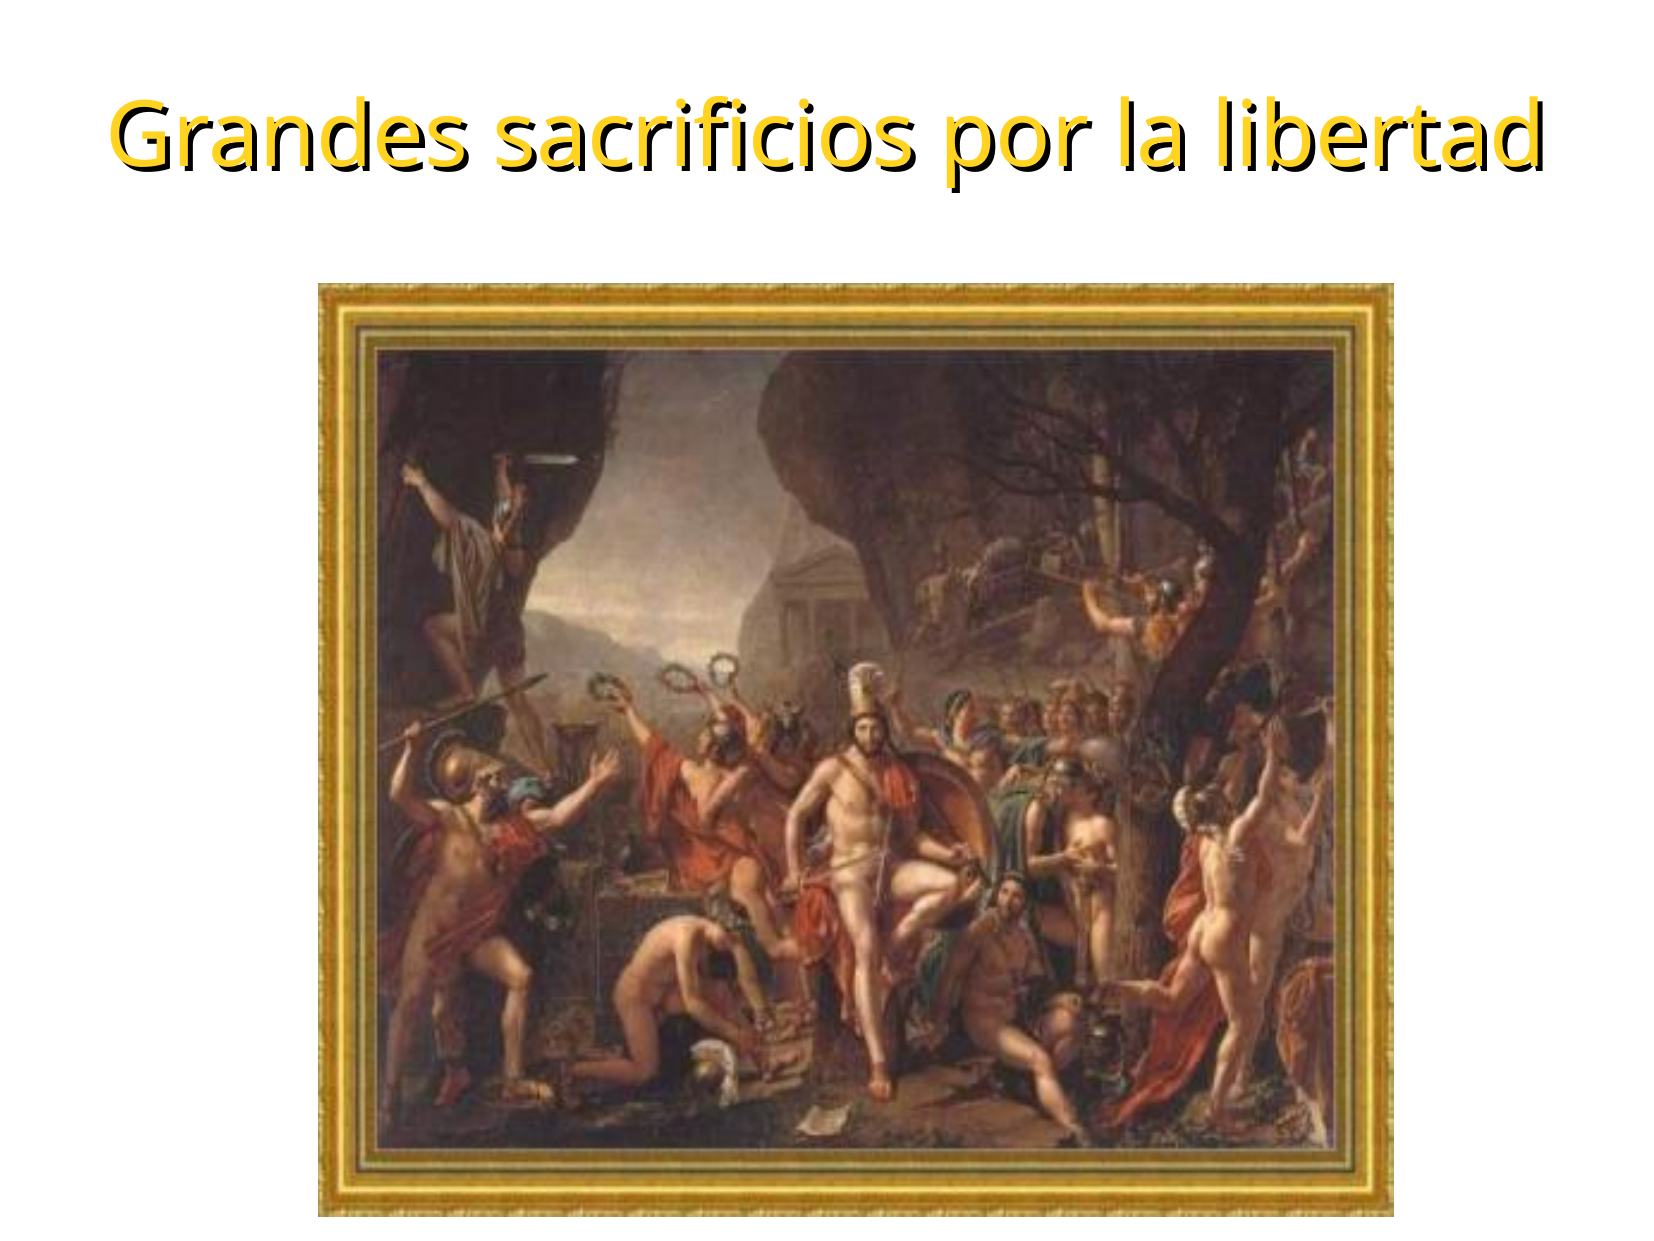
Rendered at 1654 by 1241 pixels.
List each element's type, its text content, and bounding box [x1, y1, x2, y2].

picture [318, 283, 1394, 1217]
title Grandes sacrificios por la libertad [82, 23, 1571, 238]
